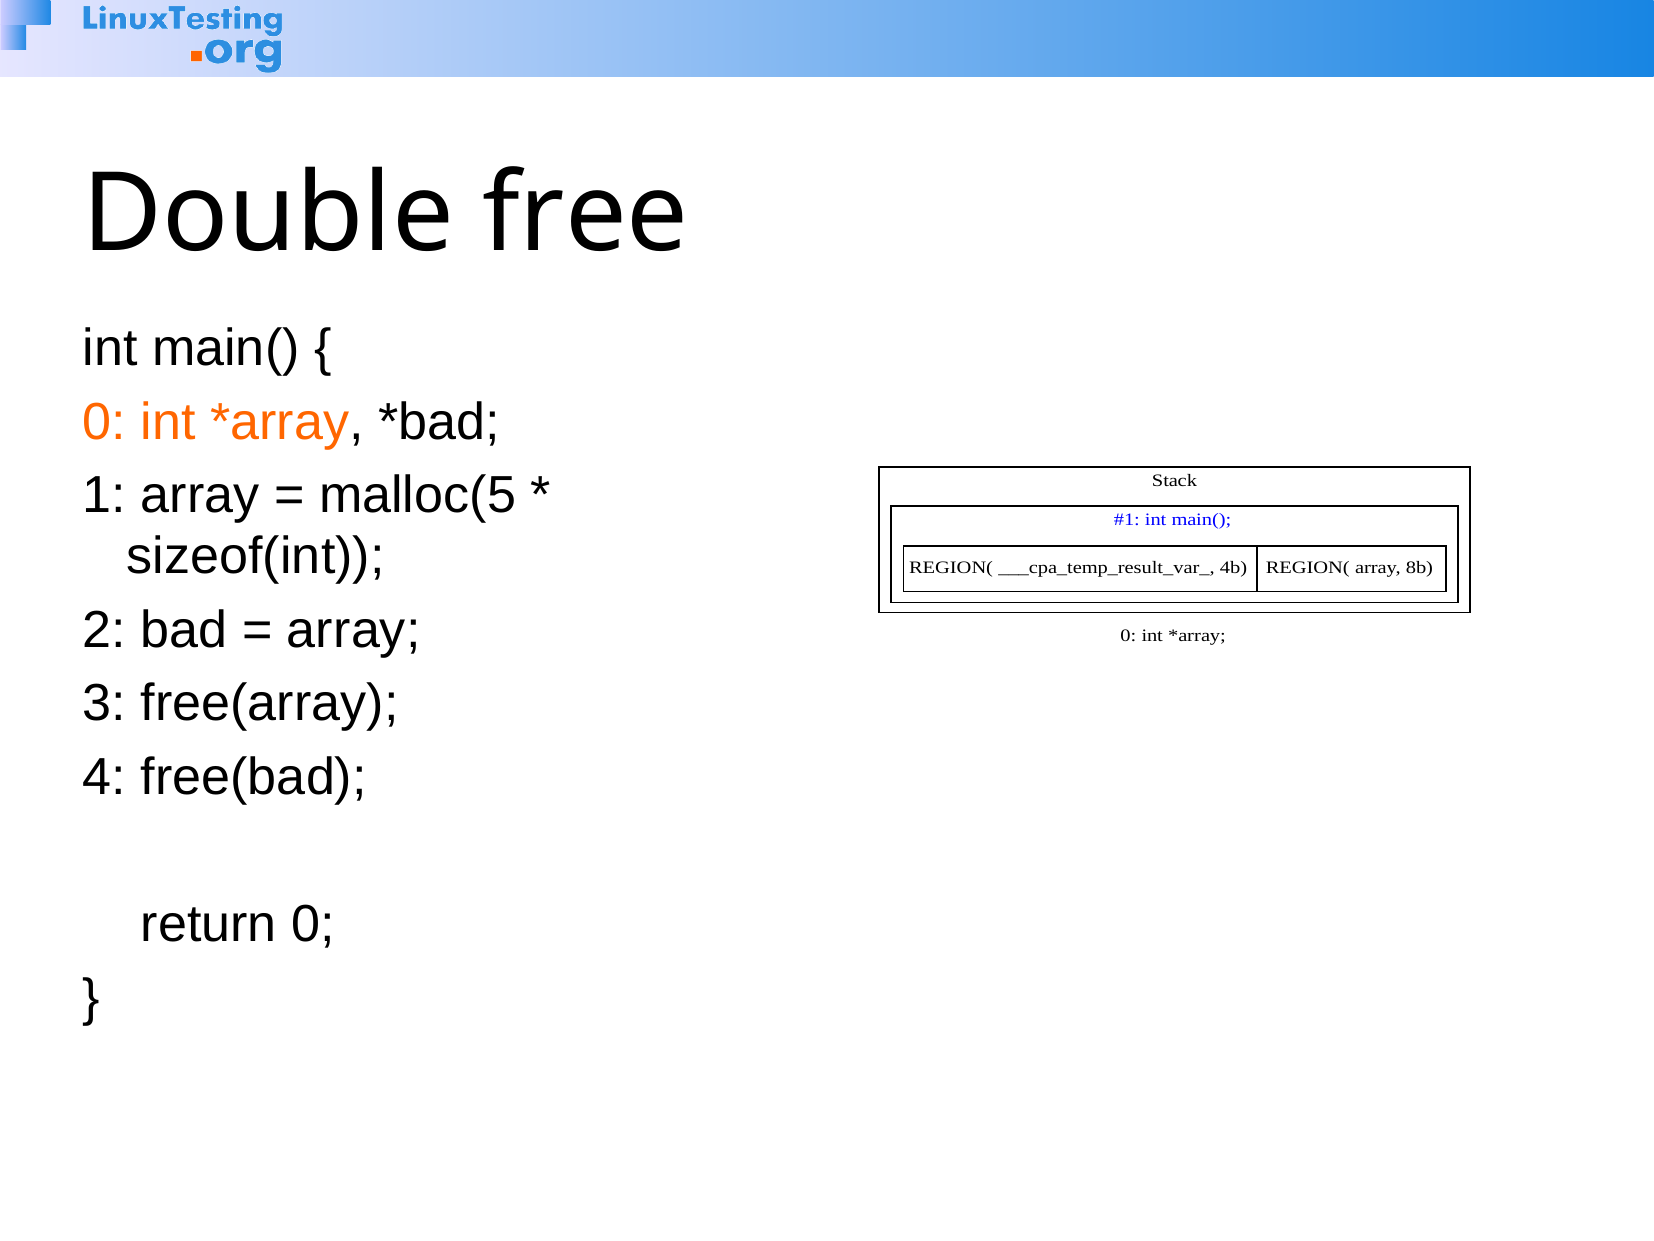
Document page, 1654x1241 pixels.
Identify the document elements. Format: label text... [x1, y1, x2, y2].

picture [83, 5, 282, 73]
list int main() { 0: int *array, *bad; 1: array = malloc(5 * sizeof(int)); 2: bad = array; 3: free(array); 4: free(bad); return 0; } [82, 315, 809, 1036]
picture [861, 451, 1489, 657]
title Double free [82, 76, 1571, 336]
